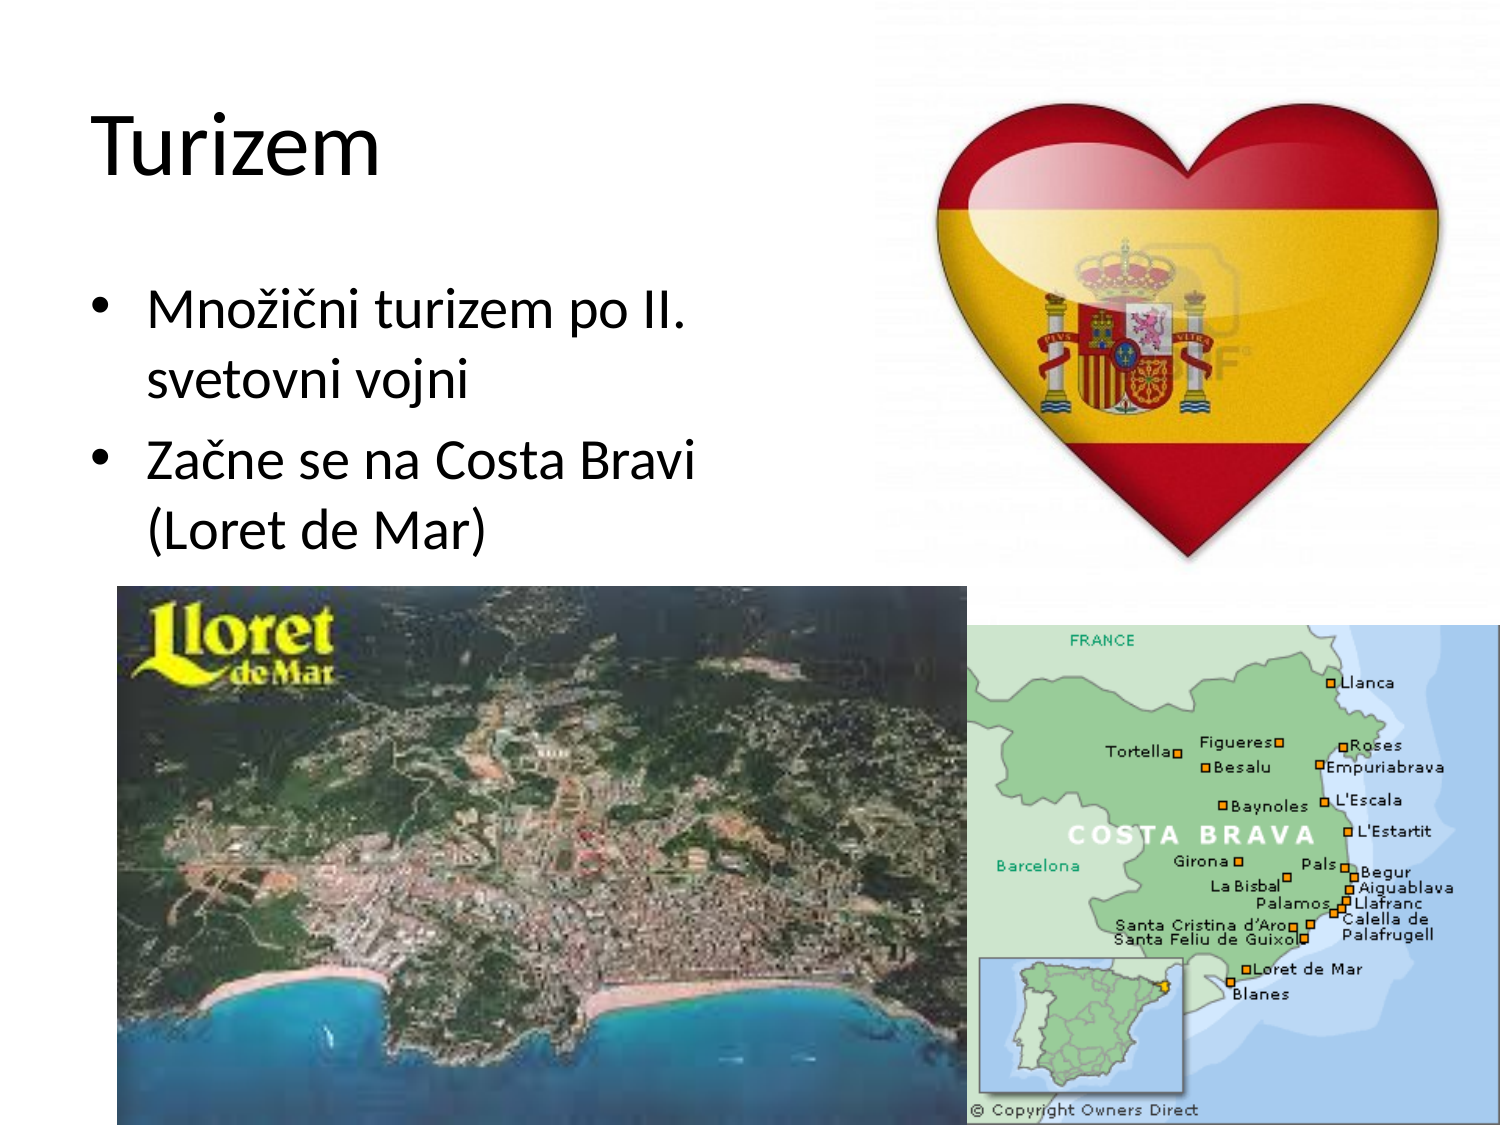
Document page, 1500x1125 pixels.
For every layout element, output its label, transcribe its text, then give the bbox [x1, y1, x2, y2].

title Turizem [75, 45, 875, 233]
picture [117, 0, 1500, 1125]
list Množični turizem po II. svetovni vojni Začne se na Costa Bravi (Loret de Mar) [75, 262, 738, 1005]
